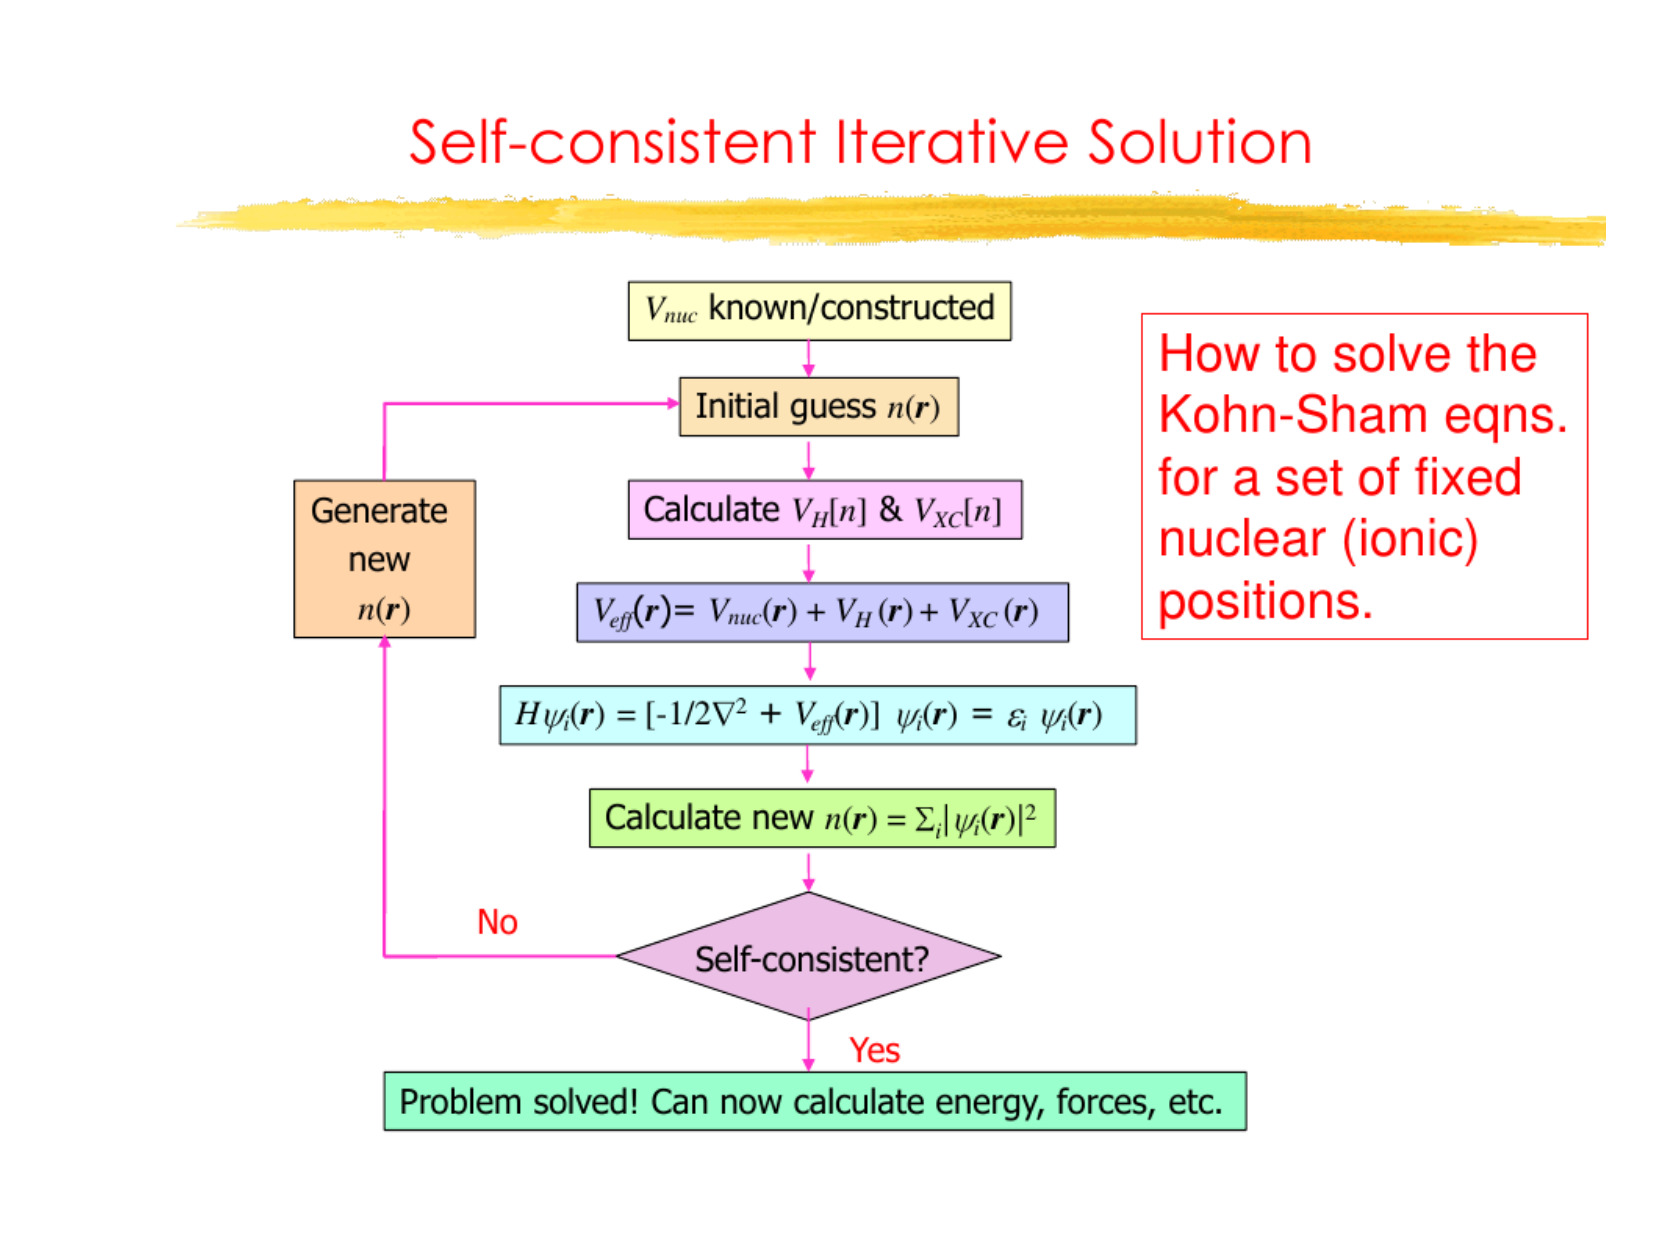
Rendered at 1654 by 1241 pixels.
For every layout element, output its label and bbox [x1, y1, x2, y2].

picture [81, 74, 1606, 1139]
